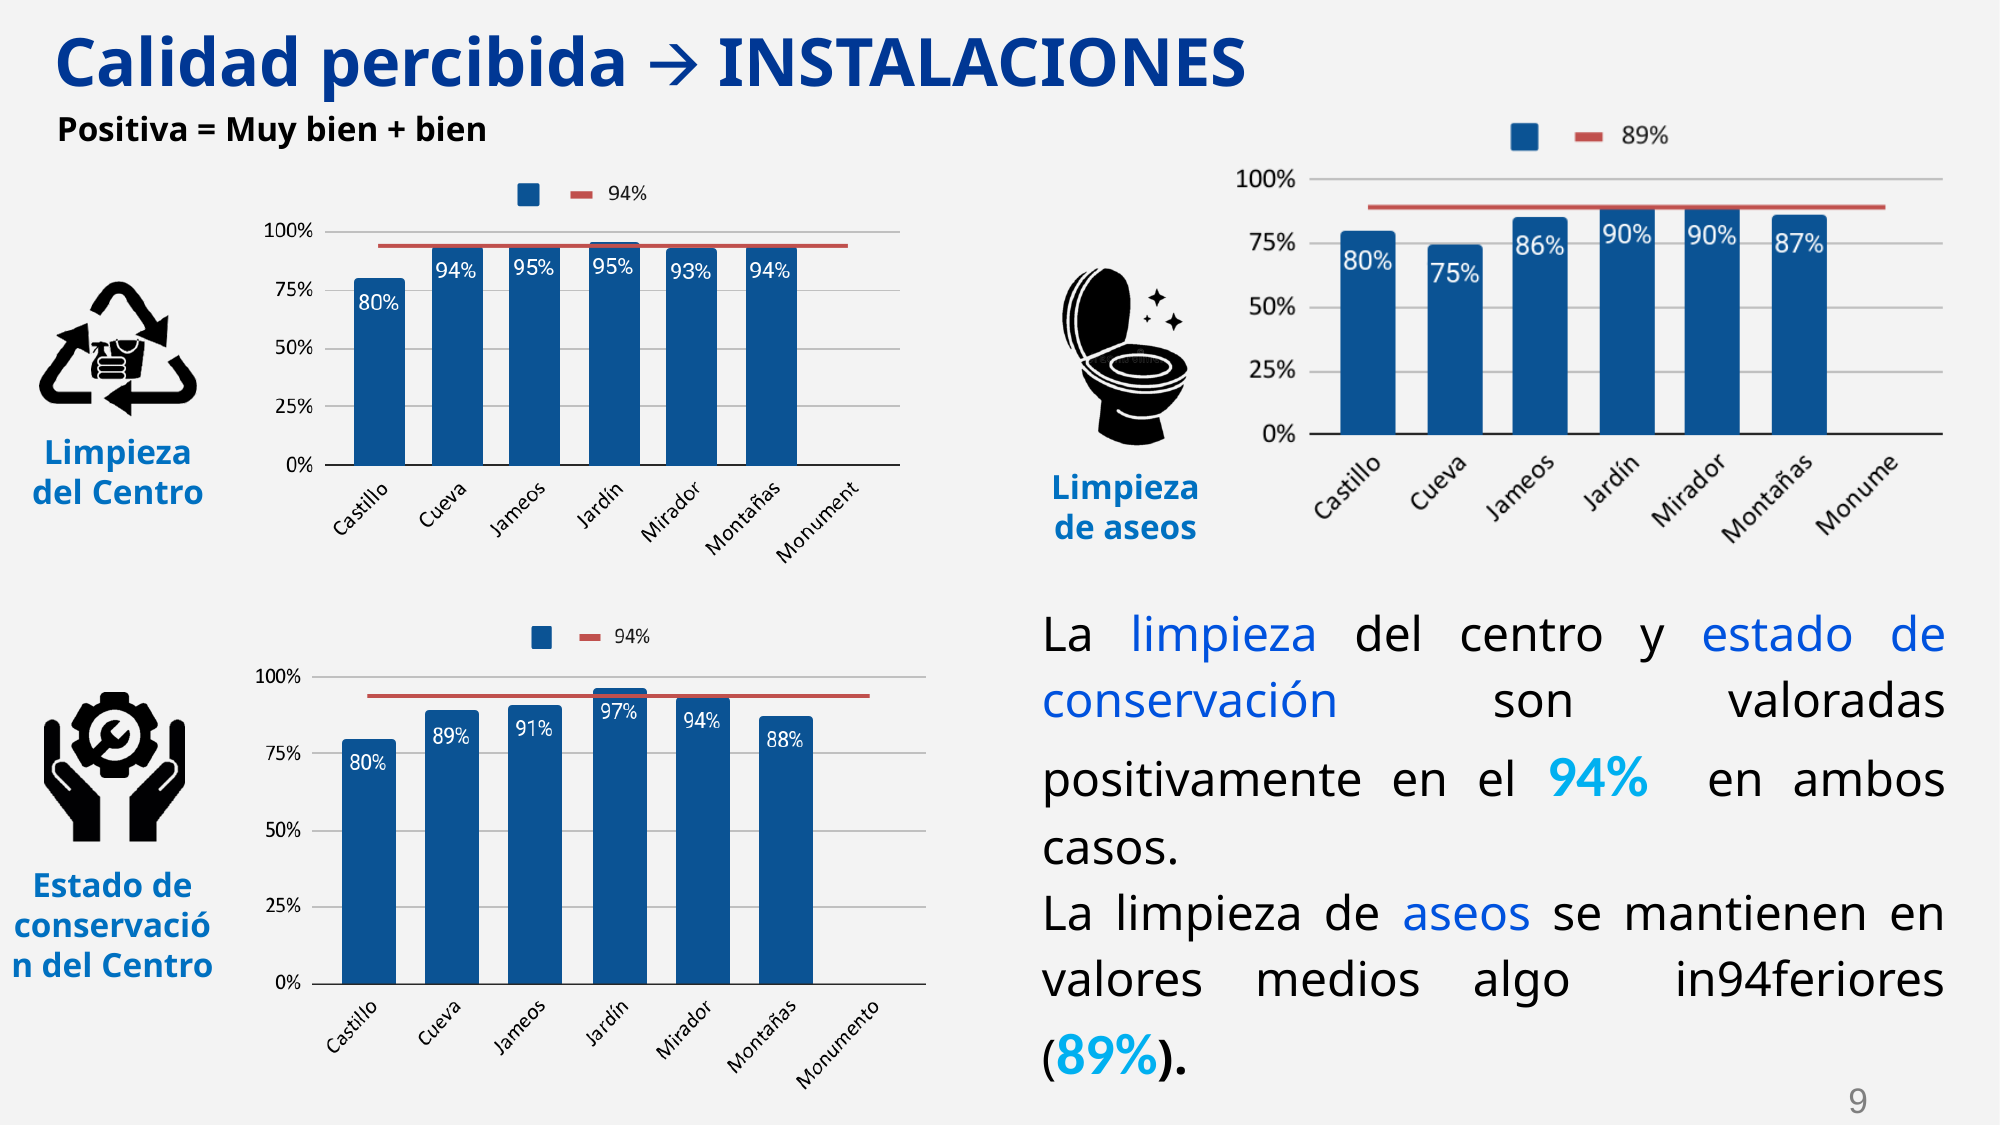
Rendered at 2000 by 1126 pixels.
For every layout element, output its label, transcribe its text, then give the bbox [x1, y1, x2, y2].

picture [1026, 100, 1967, 566]
text_box Estado de conservación del Centro [0, 856, 231, 993]
text_box Calidad percibida 🡪 INSTALACIONES [54, 0, 1277, 120]
picture [242, 162, 921, 583]
text_box Limpieza del Centro [16, 423, 220, 520]
picture [44, 692, 185, 848]
picture [39, 275, 197, 422]
text_box Positiva = Muy bien + bien [56, 100, 1123, 157]
text_box Limpieza de aseos [985, 458, 1212, 555]
text_box La limpieza del centro y estado de conservación son valoradas positivamente en el 94% en ambos casos. La limpieza de aseos se mantienen en valores medios algo in94feriores (89%). [1013, 567, 1975, 973]
picture [231, 600, 949, 1112]
slide_number <number> [1419, 1069, 1886, 1126]
